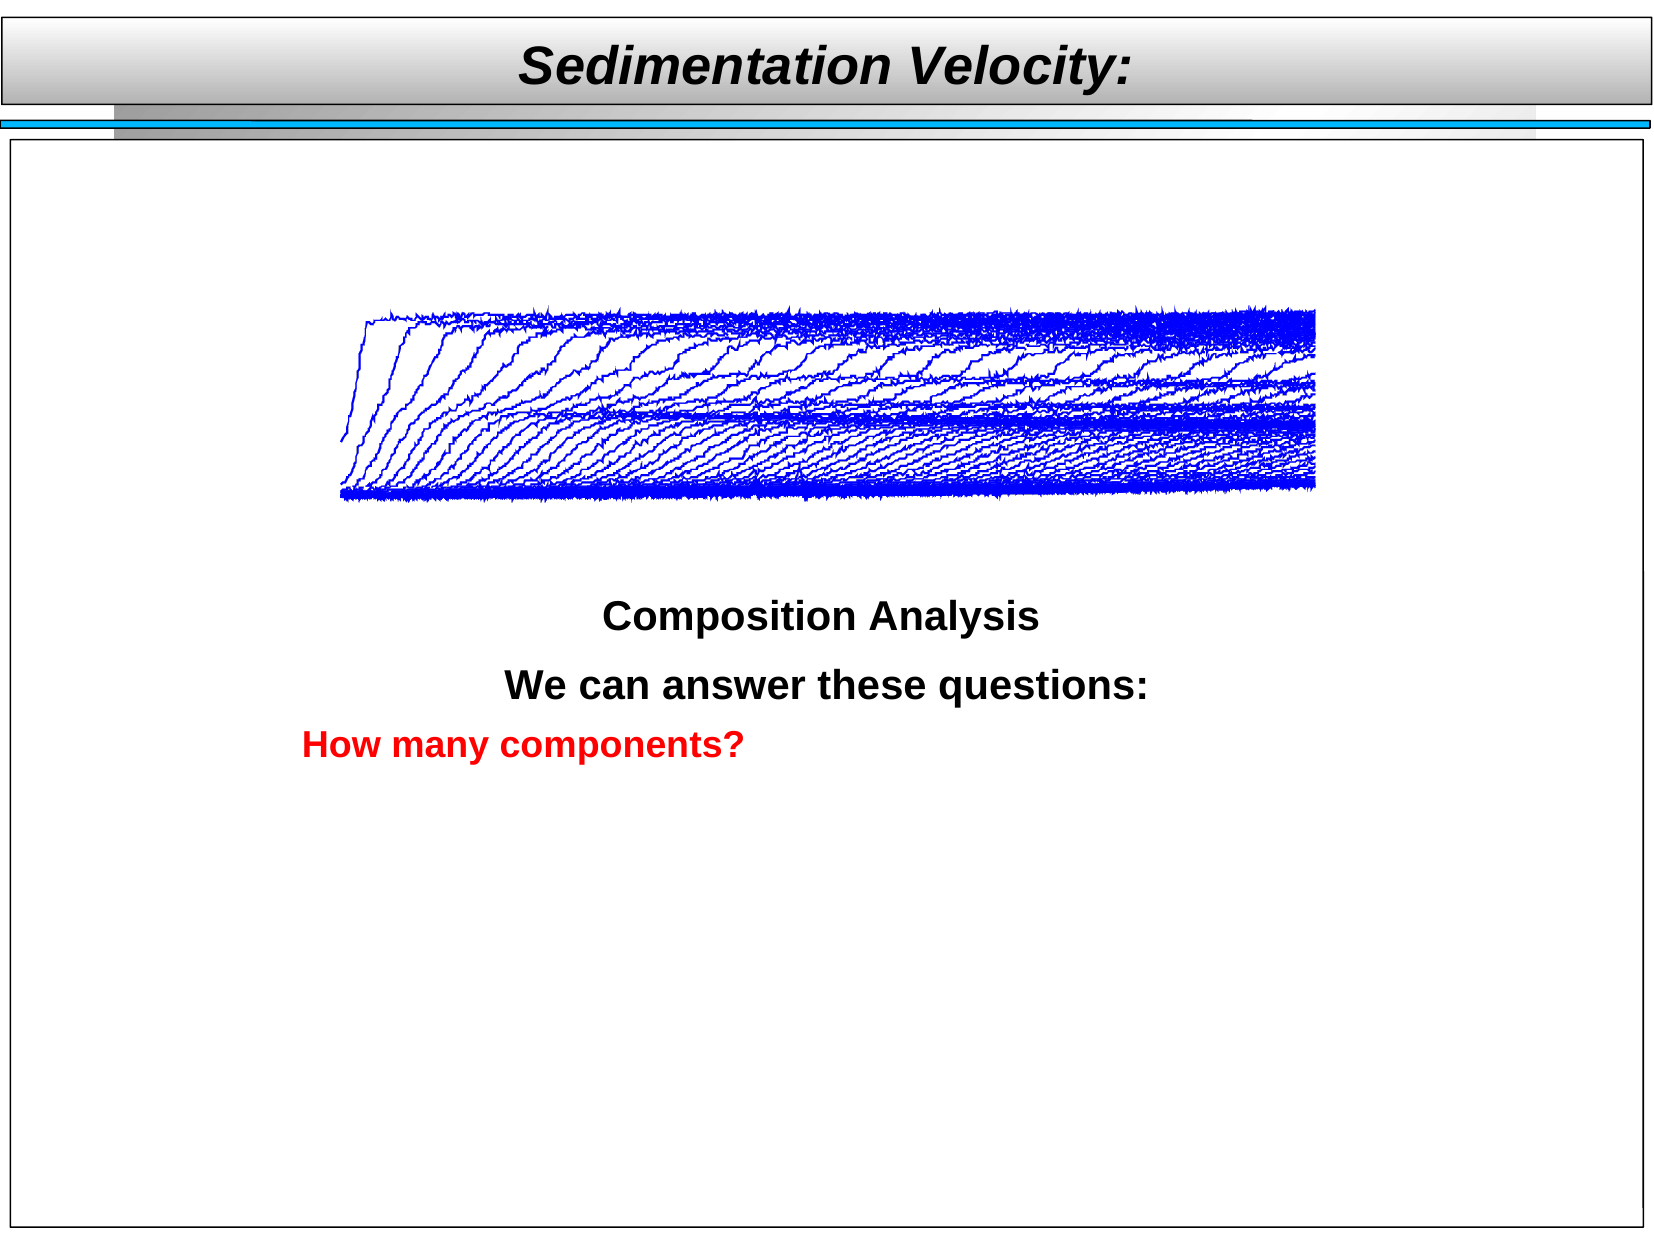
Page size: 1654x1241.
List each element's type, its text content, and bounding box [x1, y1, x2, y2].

text_box How many components? [301, 723, 1352, 1035]
text_box [10, 139, 1644, 1228]
text_box Composition Analysis We can answer these questions: [465, 569, 1188, 709]
text_box [0, 120, 1651, 129]
picture [340, 304, 1316, 503]
text_box Sedimentation Velocity: [1, 17, 1652, 105]
